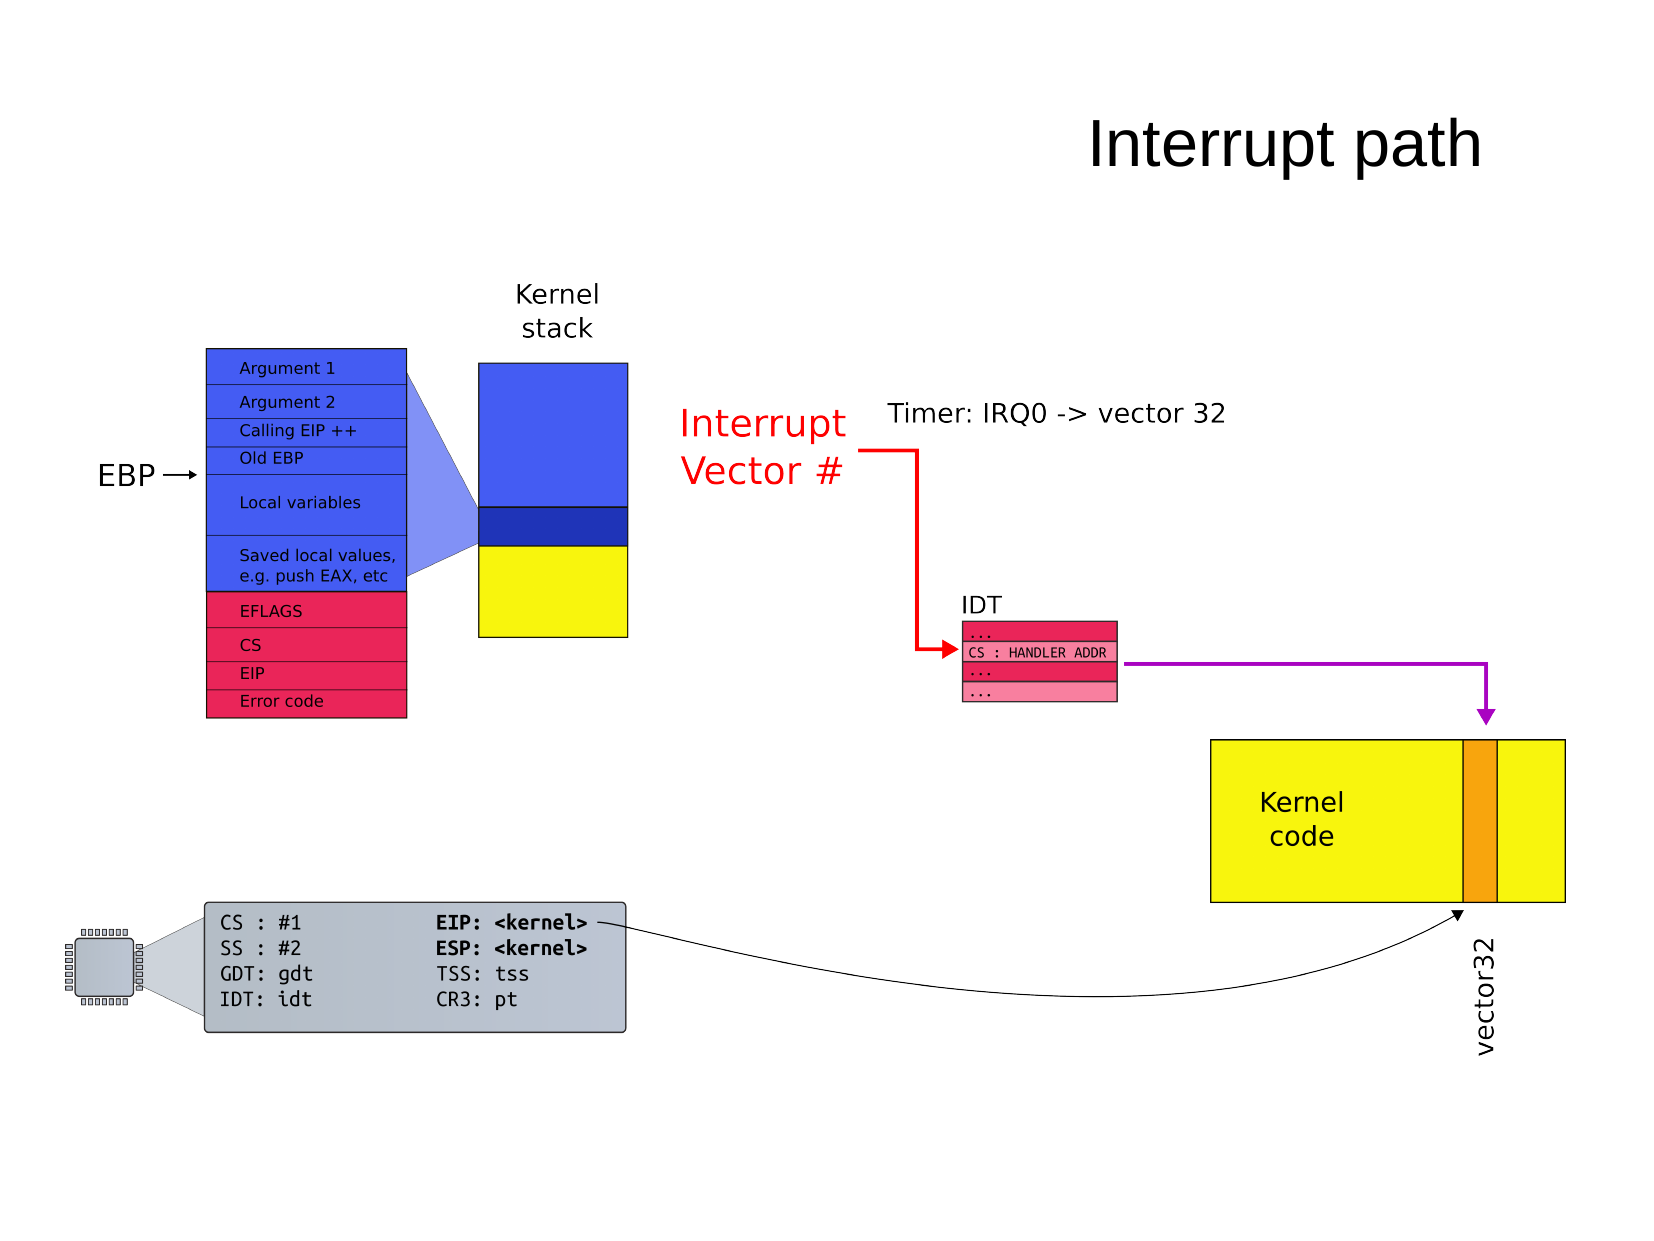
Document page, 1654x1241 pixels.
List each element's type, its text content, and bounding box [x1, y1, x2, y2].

picture [65, 283, 1566, 1056]
list Interrupt path [1087, 105, 1576, 526]
